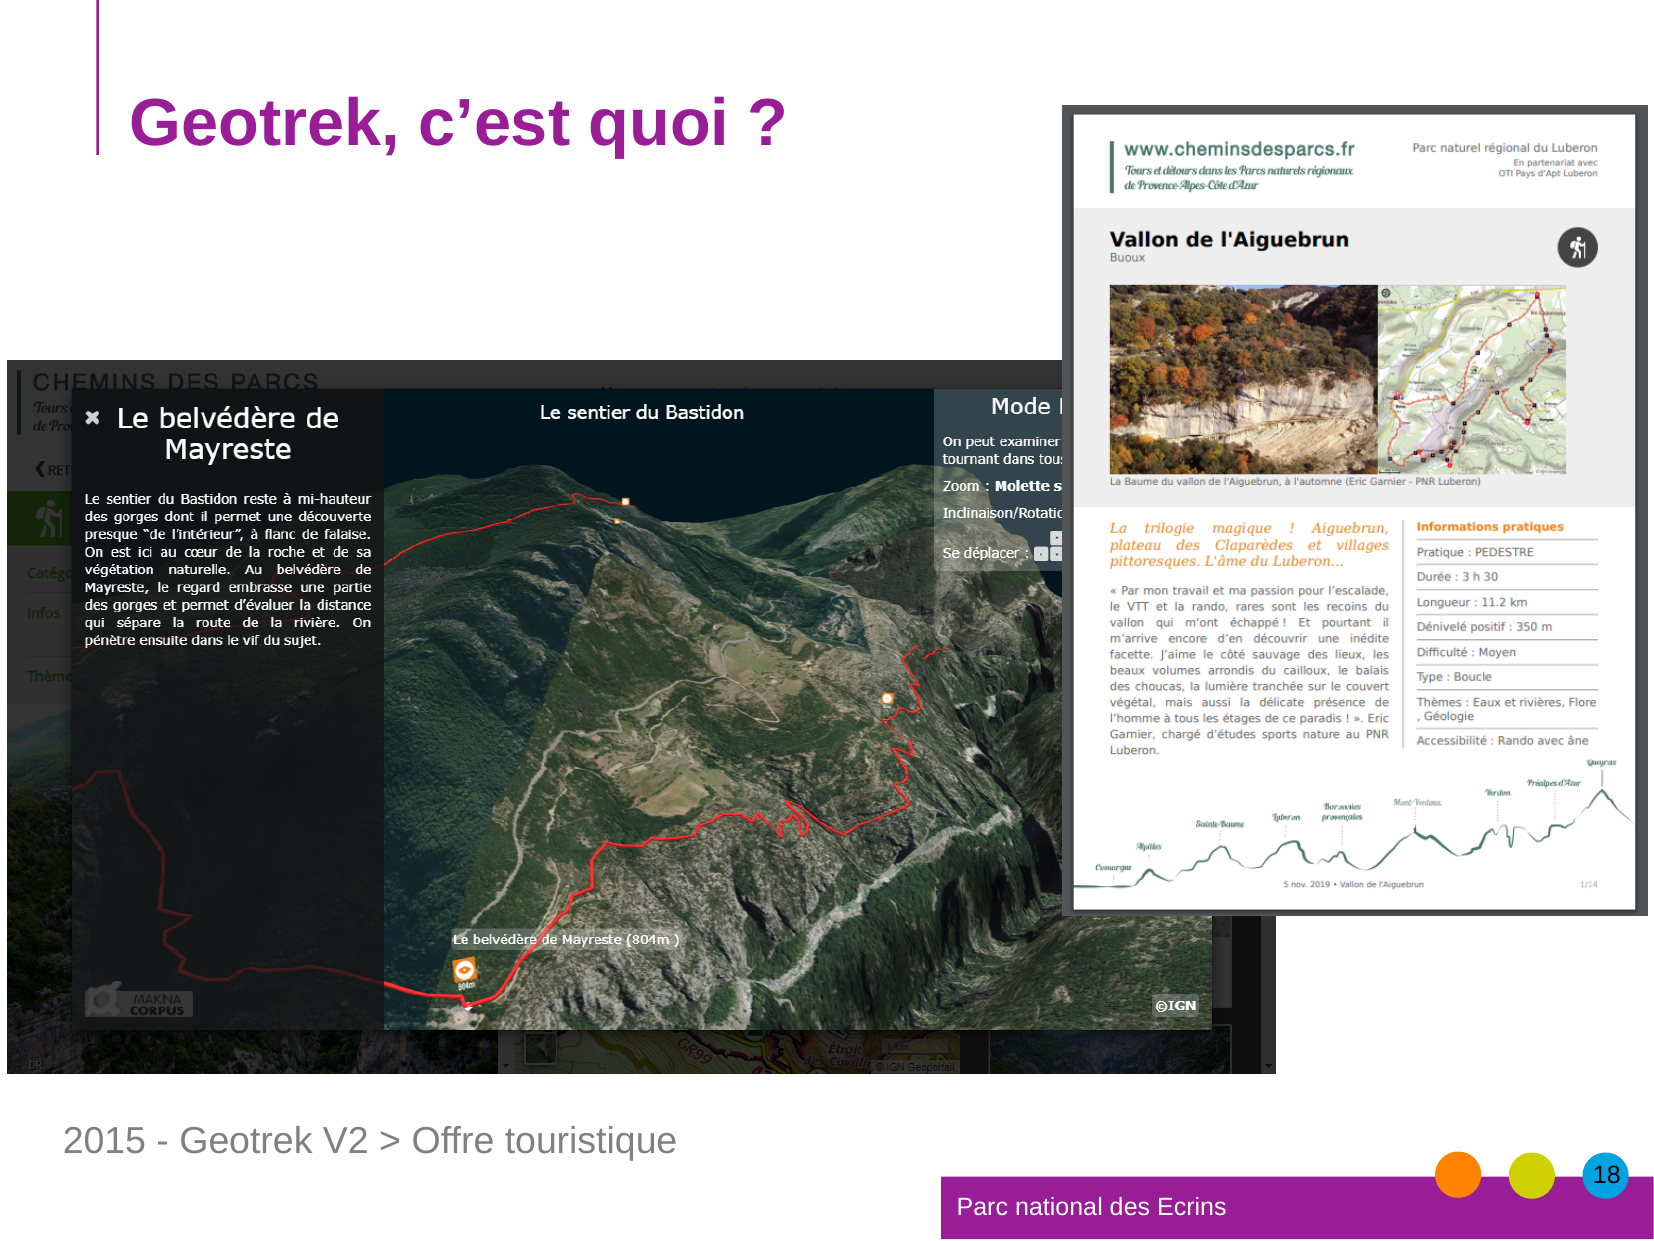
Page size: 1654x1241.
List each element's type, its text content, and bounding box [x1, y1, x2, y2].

title Geotrek, c’est quoi ? [129, 11, 1619, 160]
text_box 2015 - Geotrek V2 > Offre touristique [48, 1112, 693, 1170]
picture [7, 105, 1648, 1074]
